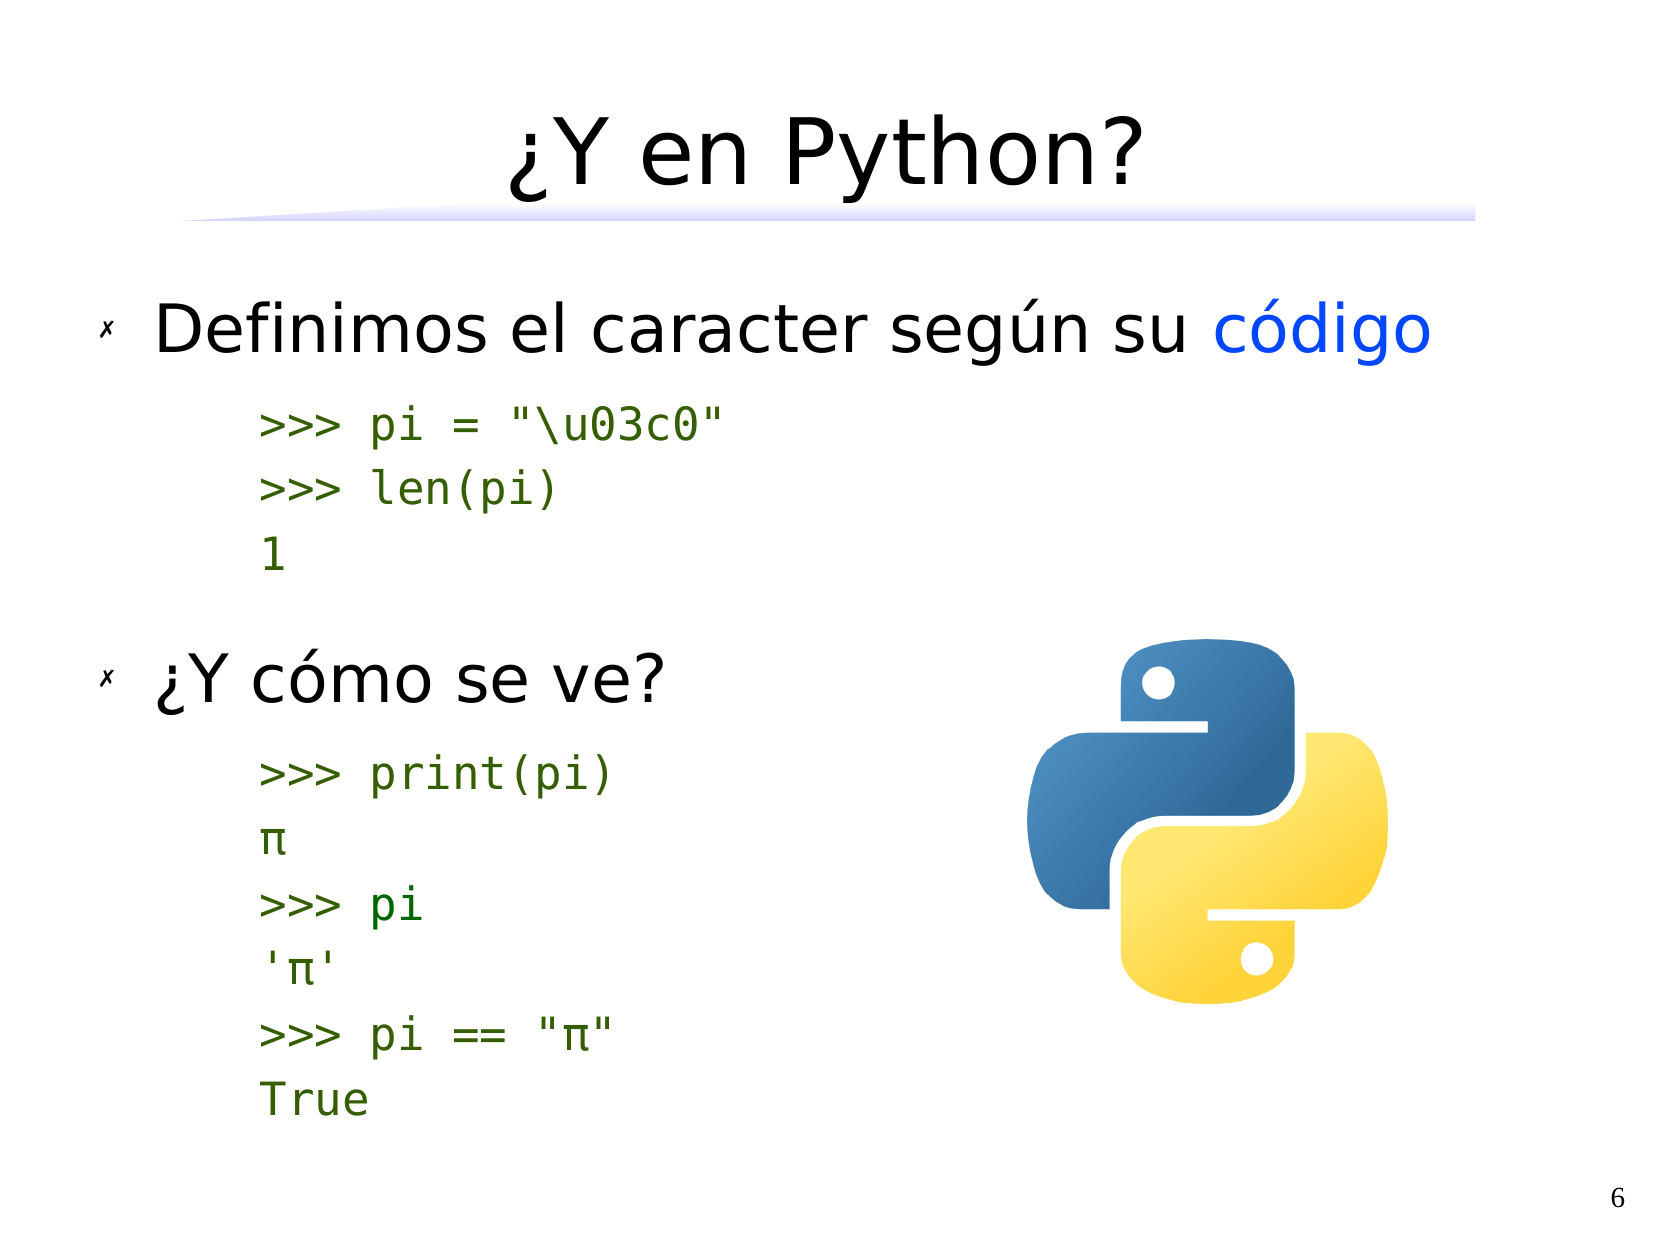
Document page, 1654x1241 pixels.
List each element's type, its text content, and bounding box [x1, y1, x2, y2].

title ¿Y en Python? [82, 49, 1571, 257]
list Definimos el caracter según su código >>> pi = "\u03c0" >>> len(pi) 1 ¿Y cómo se ve? >>> print(pi) π >>> pi 'π' >>> pi == "π" True [82, 290, 1571, 1182]
picture [1027, 639, 1388, 1004]
